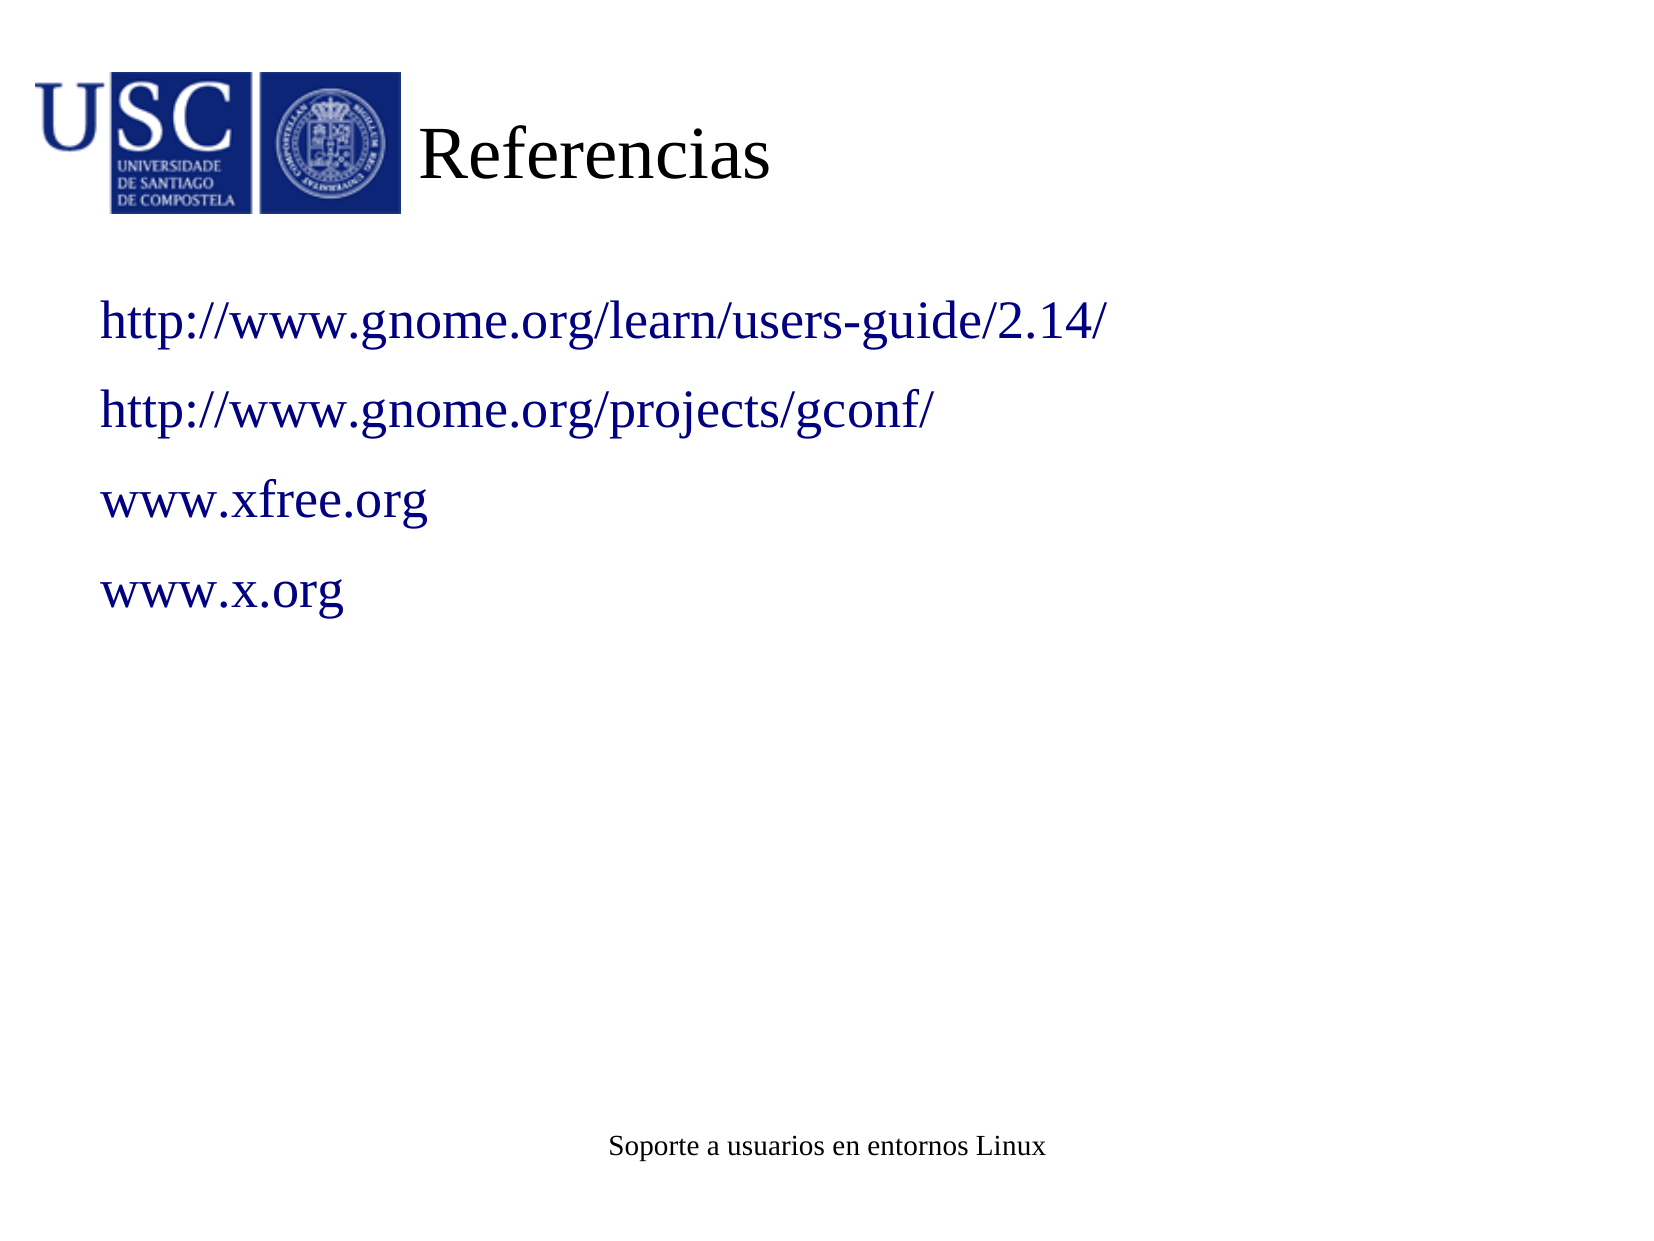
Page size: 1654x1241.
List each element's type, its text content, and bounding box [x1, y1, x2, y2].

list http://www.gnome.org/learn/users-guide/2.14/ http://www.gnome.org/projects/gconf/ www.xfree.org www.x.org [82, 290, 1571, 1109]
title Referencias [418, 49, 1571, 257]
picture [35, 72, 401, 214]
